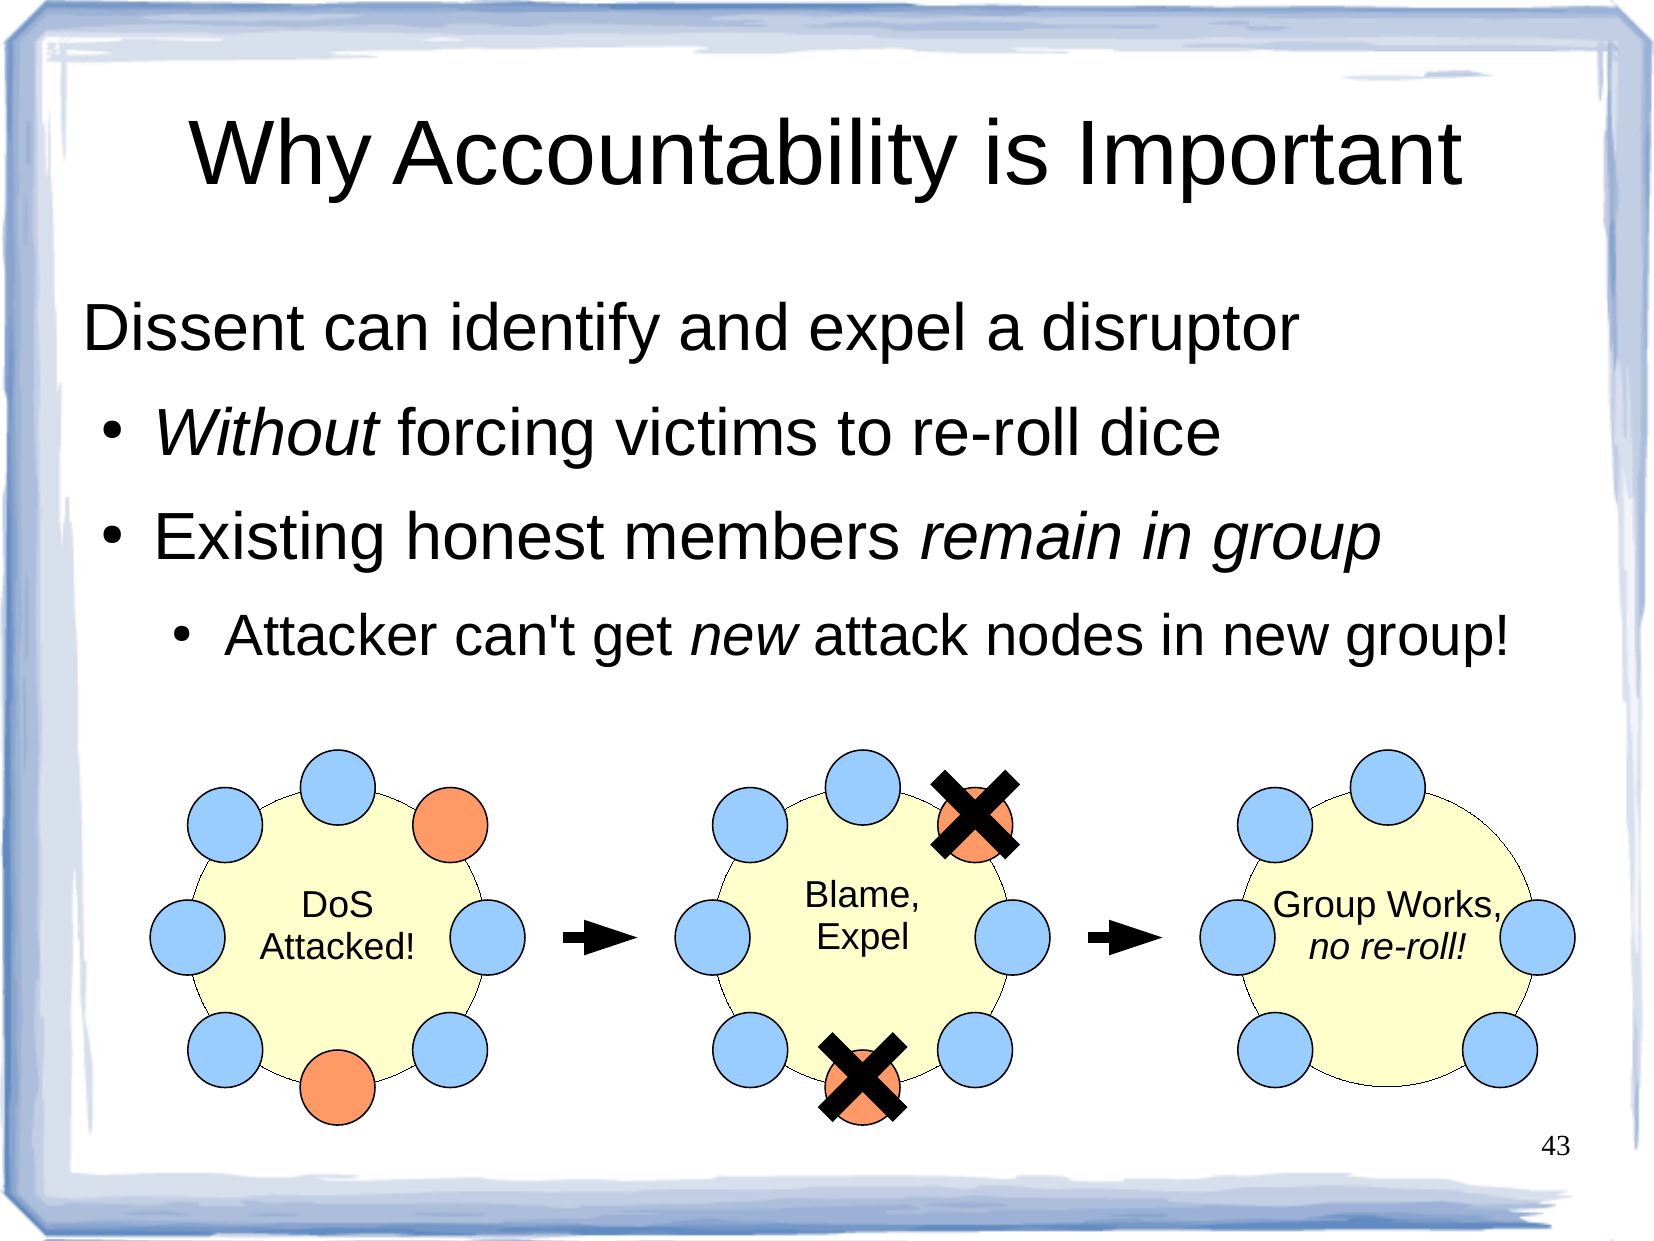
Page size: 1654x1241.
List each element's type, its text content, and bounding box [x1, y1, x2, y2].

text_box [1237, 976, 1538, 1088]
text_box [187, 976, 488, 1126]
picture [0, 0, 1654, 1241]
text_box [150, 900, 187, 976]
list Dissent can identify and expel a disruptor Without forcing victims to re-roll dice Existing honest members remain in group Attacker can't get new attack nodes in new group! [82, 290, 1571, 1109]
title Why Accountability is Important [82, 49, 1571, 257]
text_box [965, 787, 985, 798]
text_box Group Works, no re-roll! [1237, 876, 1538, 976]
text_box [1200, 900, 1237, 976]
text_box Blame, Expel [712, 865, 1013, 965]
text_box [675, 900, 1051, 1097]
text_box [1237, 750, 1524, 876]
text_box [712, 750, 999, 865]
text_box [488, 900, 526, 976]
text_box [1538, 900, 1576, 976]
text_box DoS Attacked! [187, 876, 488, 976]
text_box [187, 750, 488, 876]
text_box [839, 1093, 886, 1126]
text_box [991, 801, 1013, 835]
